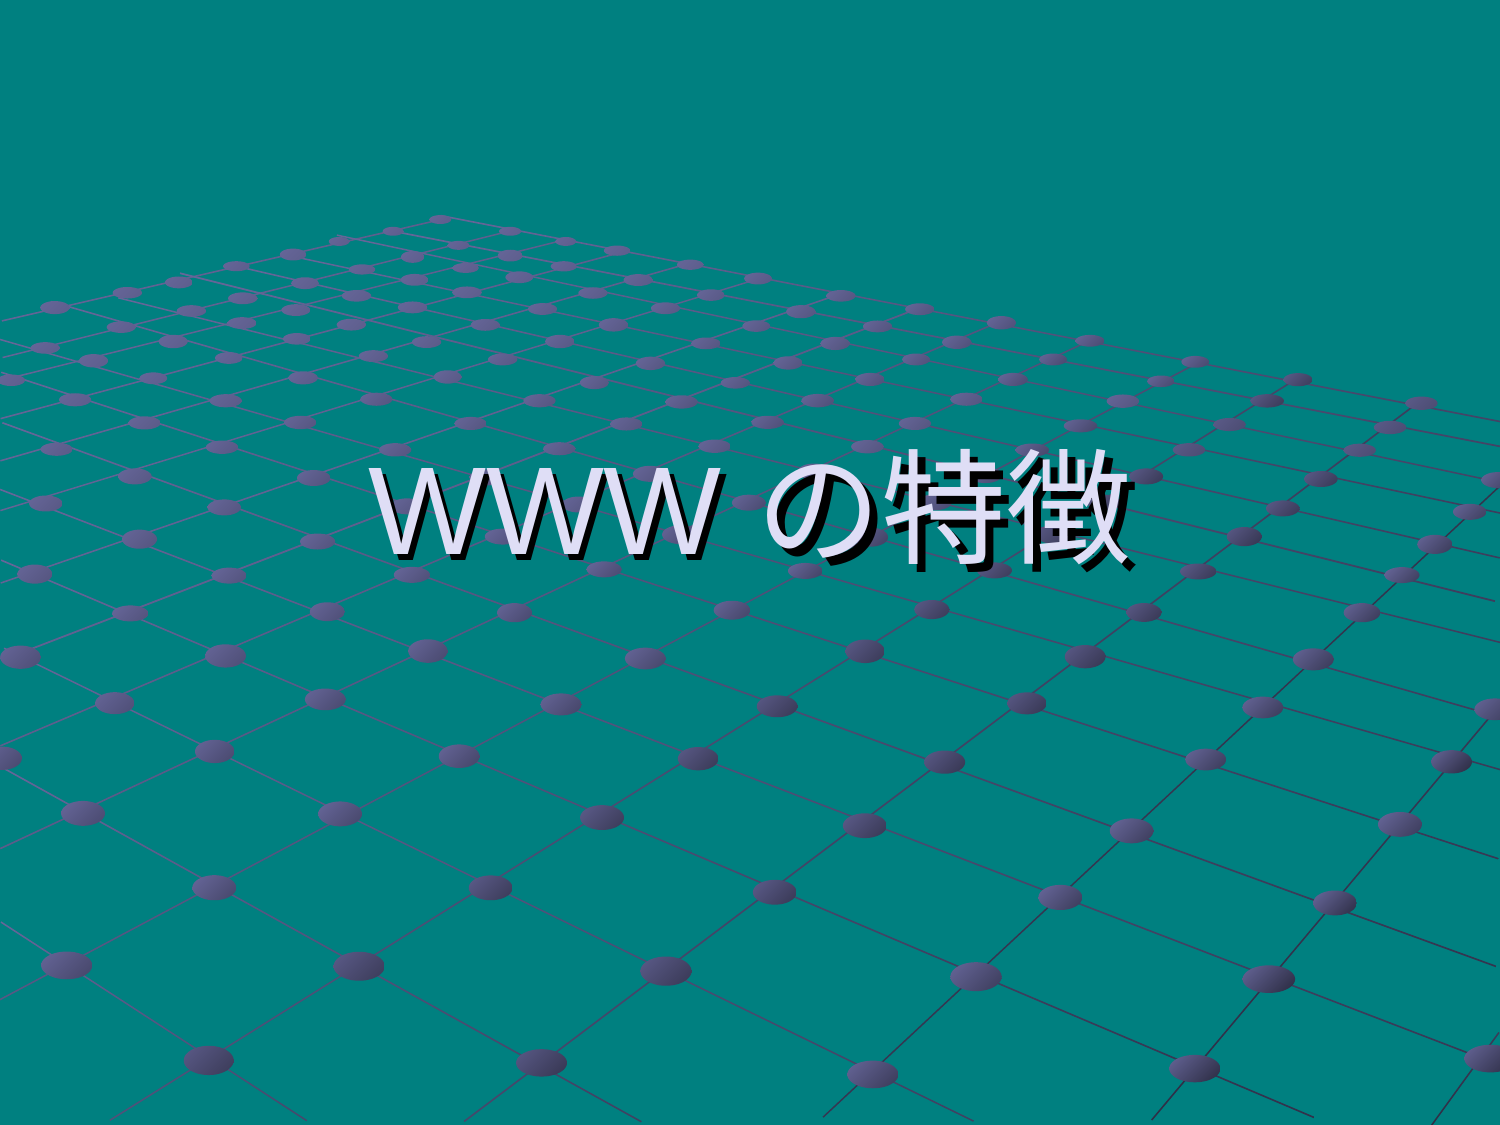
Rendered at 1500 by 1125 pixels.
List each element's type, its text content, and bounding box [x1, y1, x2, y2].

subtitle [225, 652, 1276, 940]
title WWW の特徴 [112, 302, 1388, 588]
